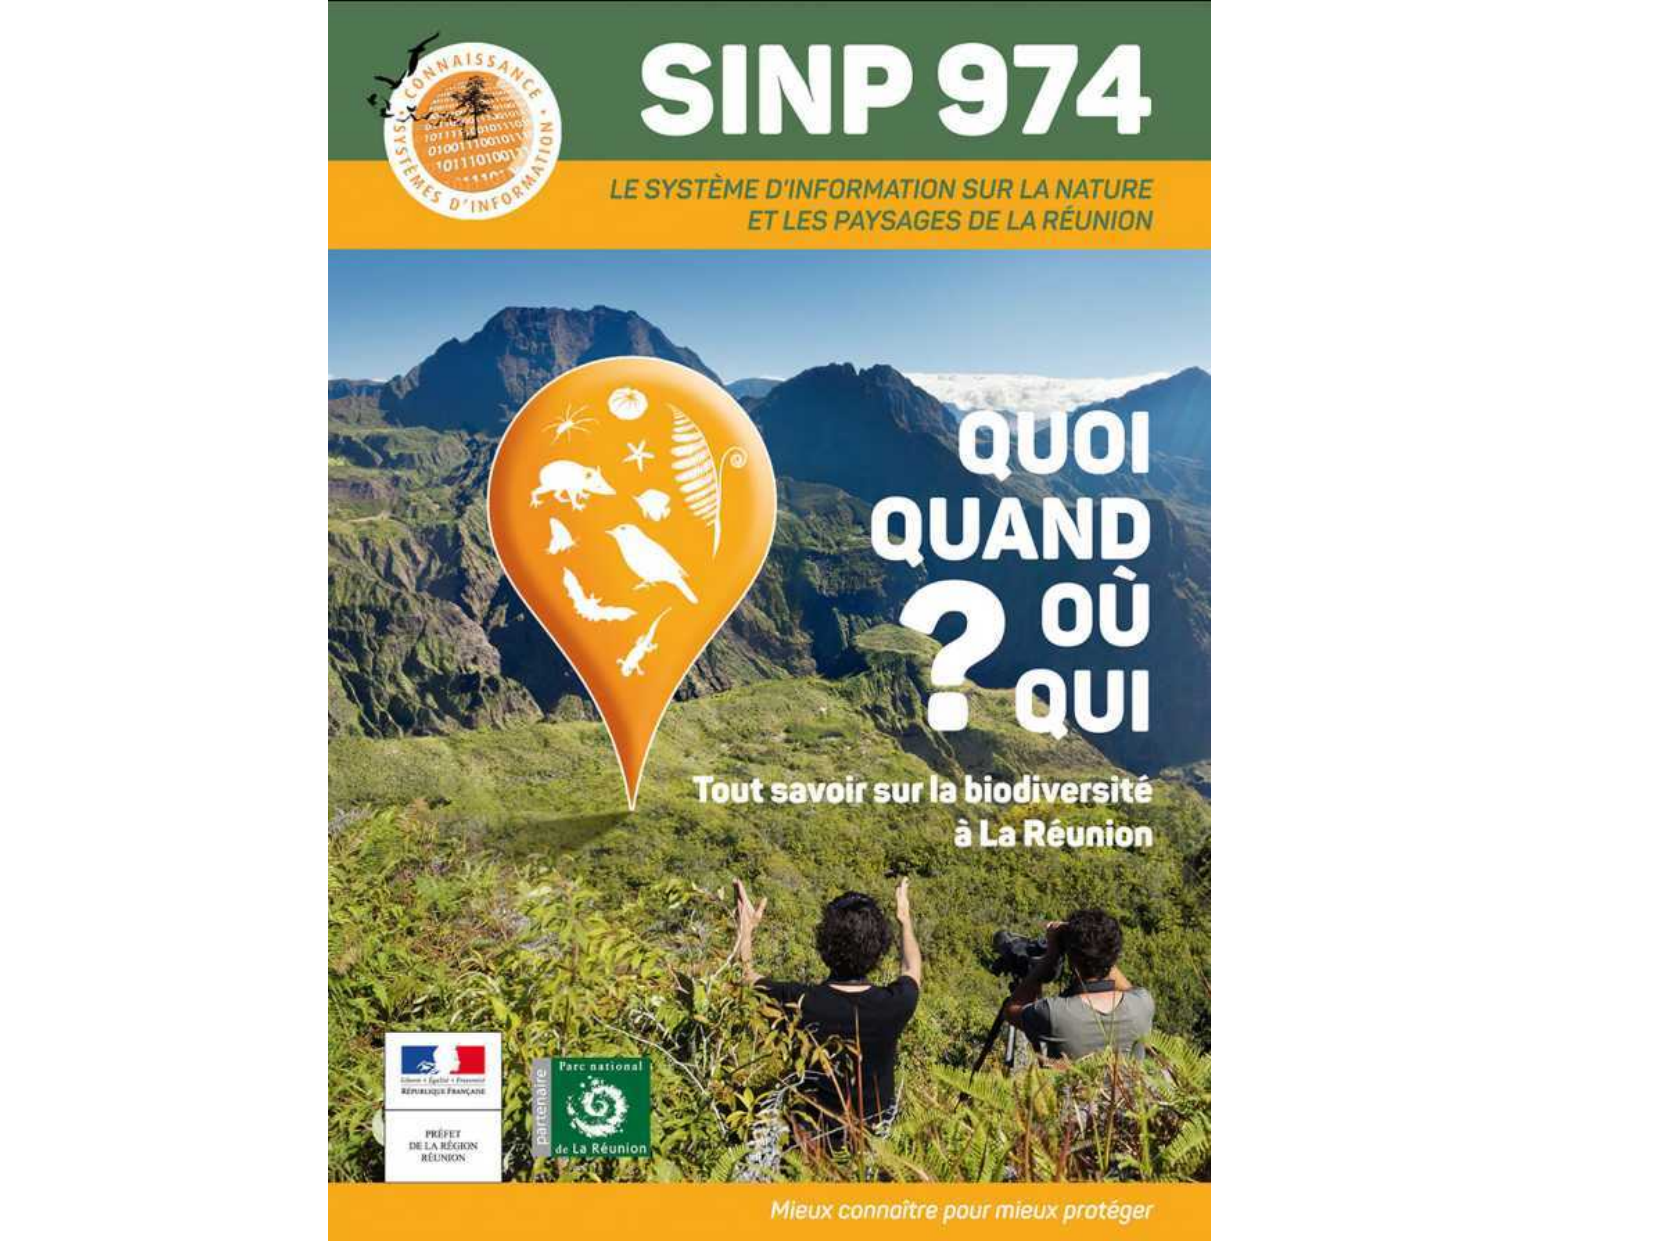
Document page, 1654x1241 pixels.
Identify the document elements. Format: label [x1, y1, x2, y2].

picture [328, 0, 1211, 1241]
text_box [0, 0, 328, 1241]
text_box [1211, 0, 1654, 1241]
